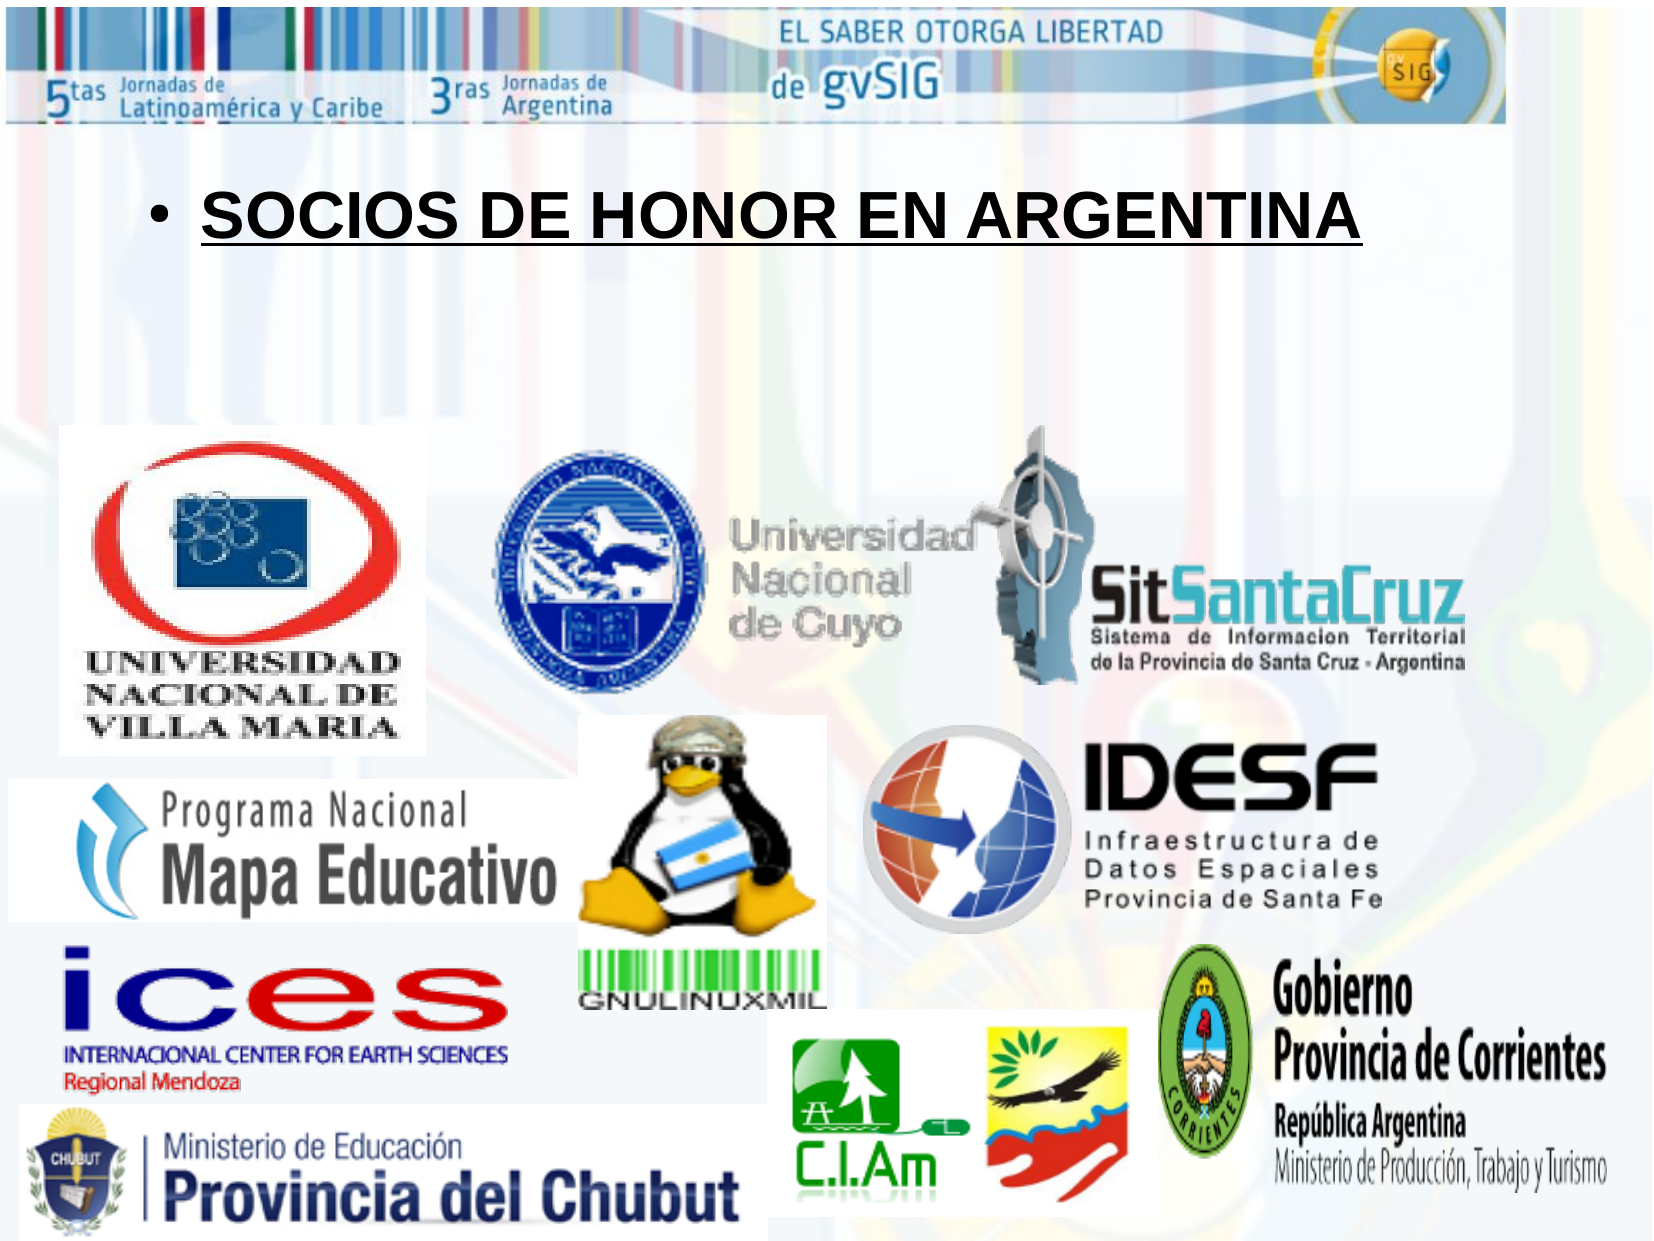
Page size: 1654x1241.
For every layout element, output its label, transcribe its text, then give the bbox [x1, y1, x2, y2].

list SOCIOS DE HONOR EN ARGENTINA [129, 178, 1619, 898]
picture [0, 7, 1653, 1241]
